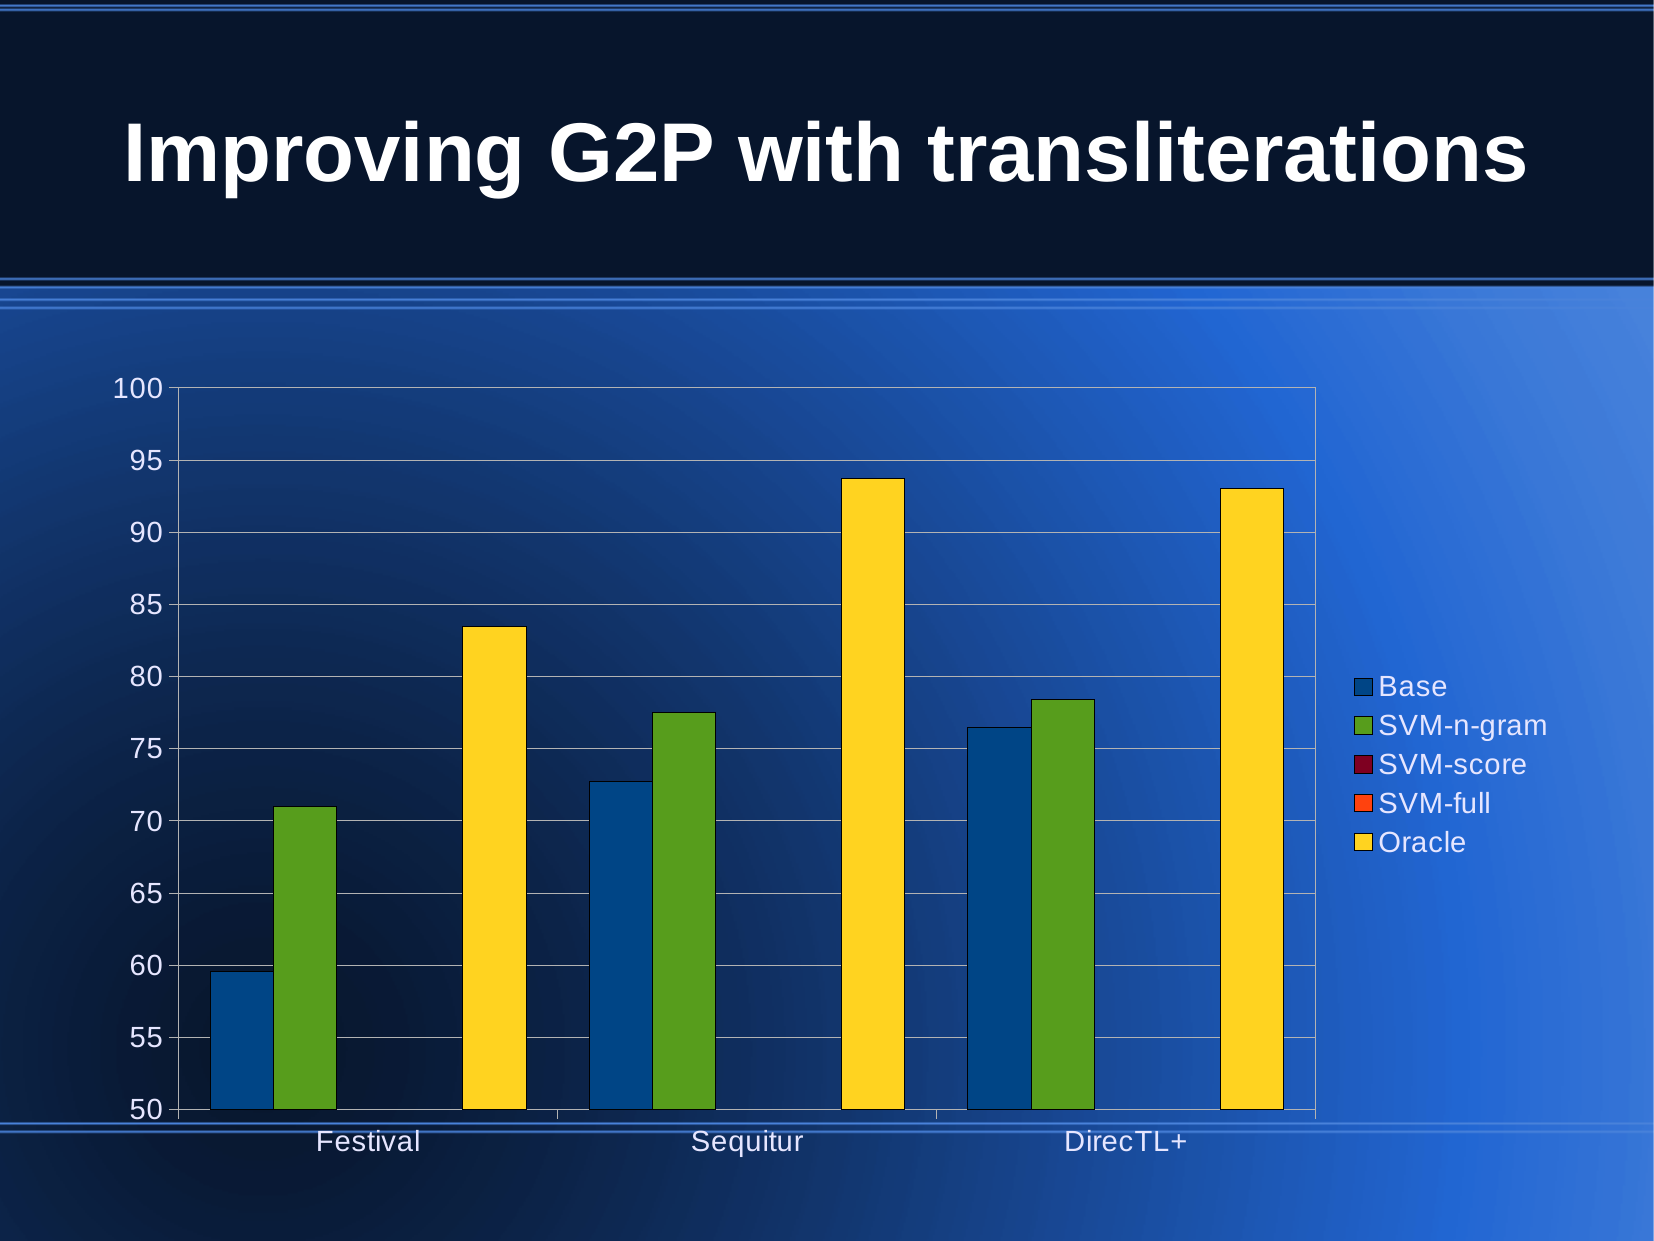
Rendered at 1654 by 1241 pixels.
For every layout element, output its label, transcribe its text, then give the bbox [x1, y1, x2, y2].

title Improving G2P with transliterations [82, 49, 1571, 257]
chart [82, 355, 1571, 1174]
picture [0, 0, 1654, 1241]
